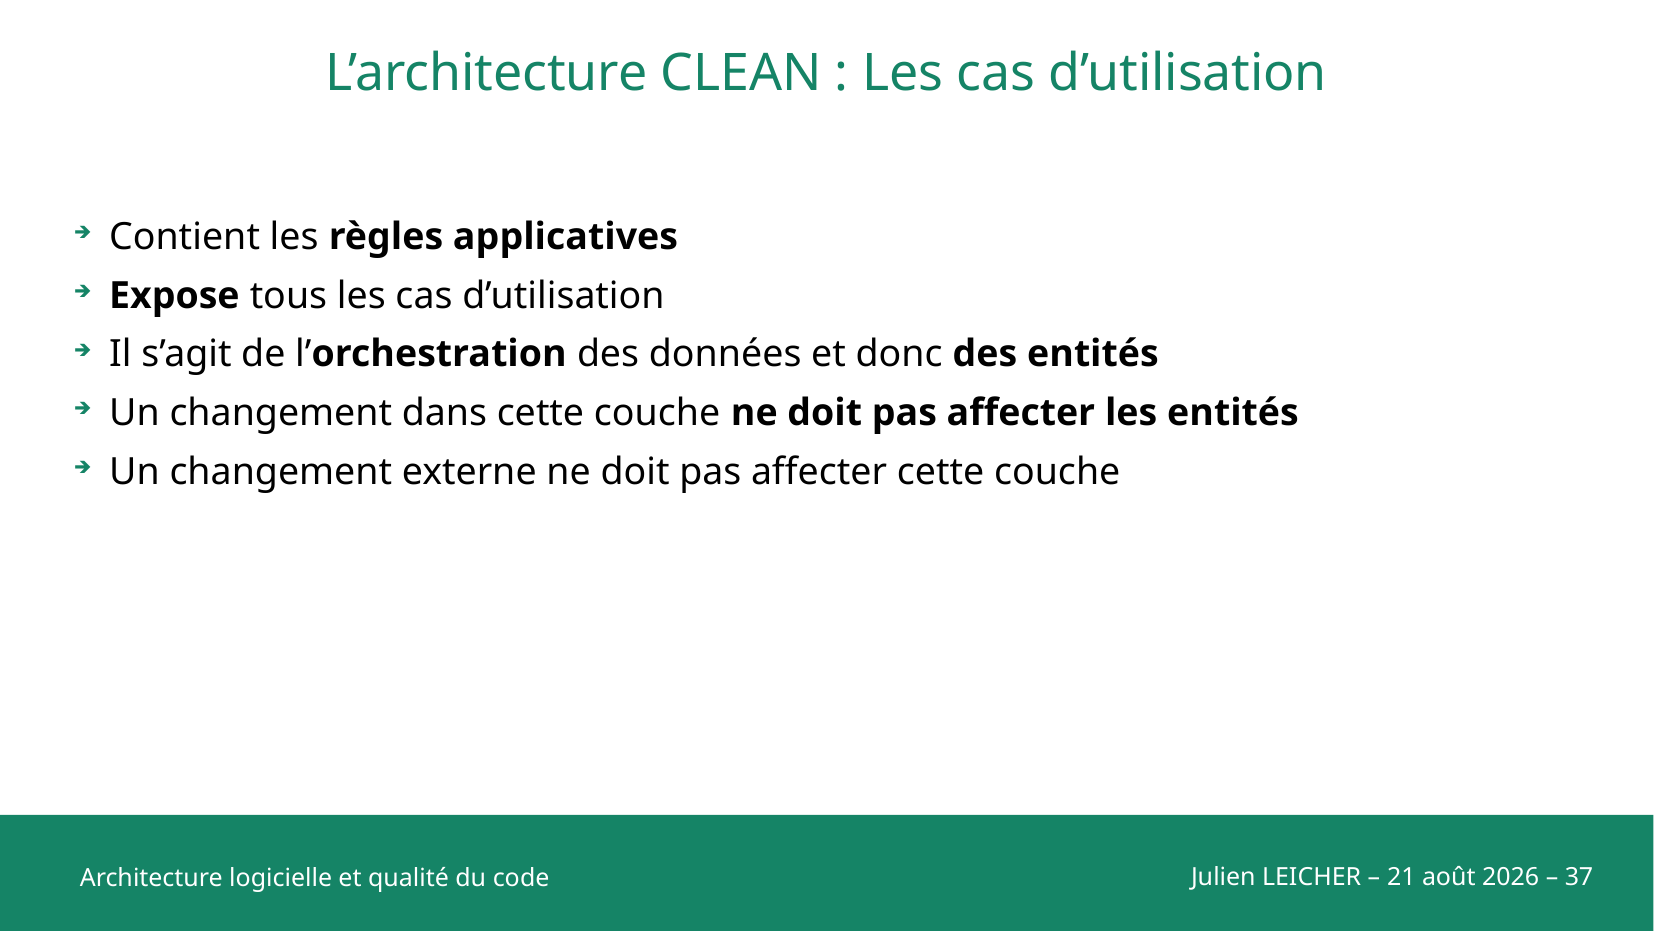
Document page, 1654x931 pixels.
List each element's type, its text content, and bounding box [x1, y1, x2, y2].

text_box Julien LEICHER – 4 mars 2022 – <numéro> [0, 814, 1654, 931]
text_box L’architecture CLEAN : Les cas d’utilisation [0, 27, 1654, 113]
text_box Architecture logicielle et qualité du code [64, 852, 798, 898]
text_box Contient les règles applicatives Expose tous les cas d’utilisation Il s’agit de l’orchestration des données et donc des entités Un changement dans cette couche ne doit pas affecter les entités Un changement externe ne doit pas affecter cette couche [59, 194, 1595, 678]
